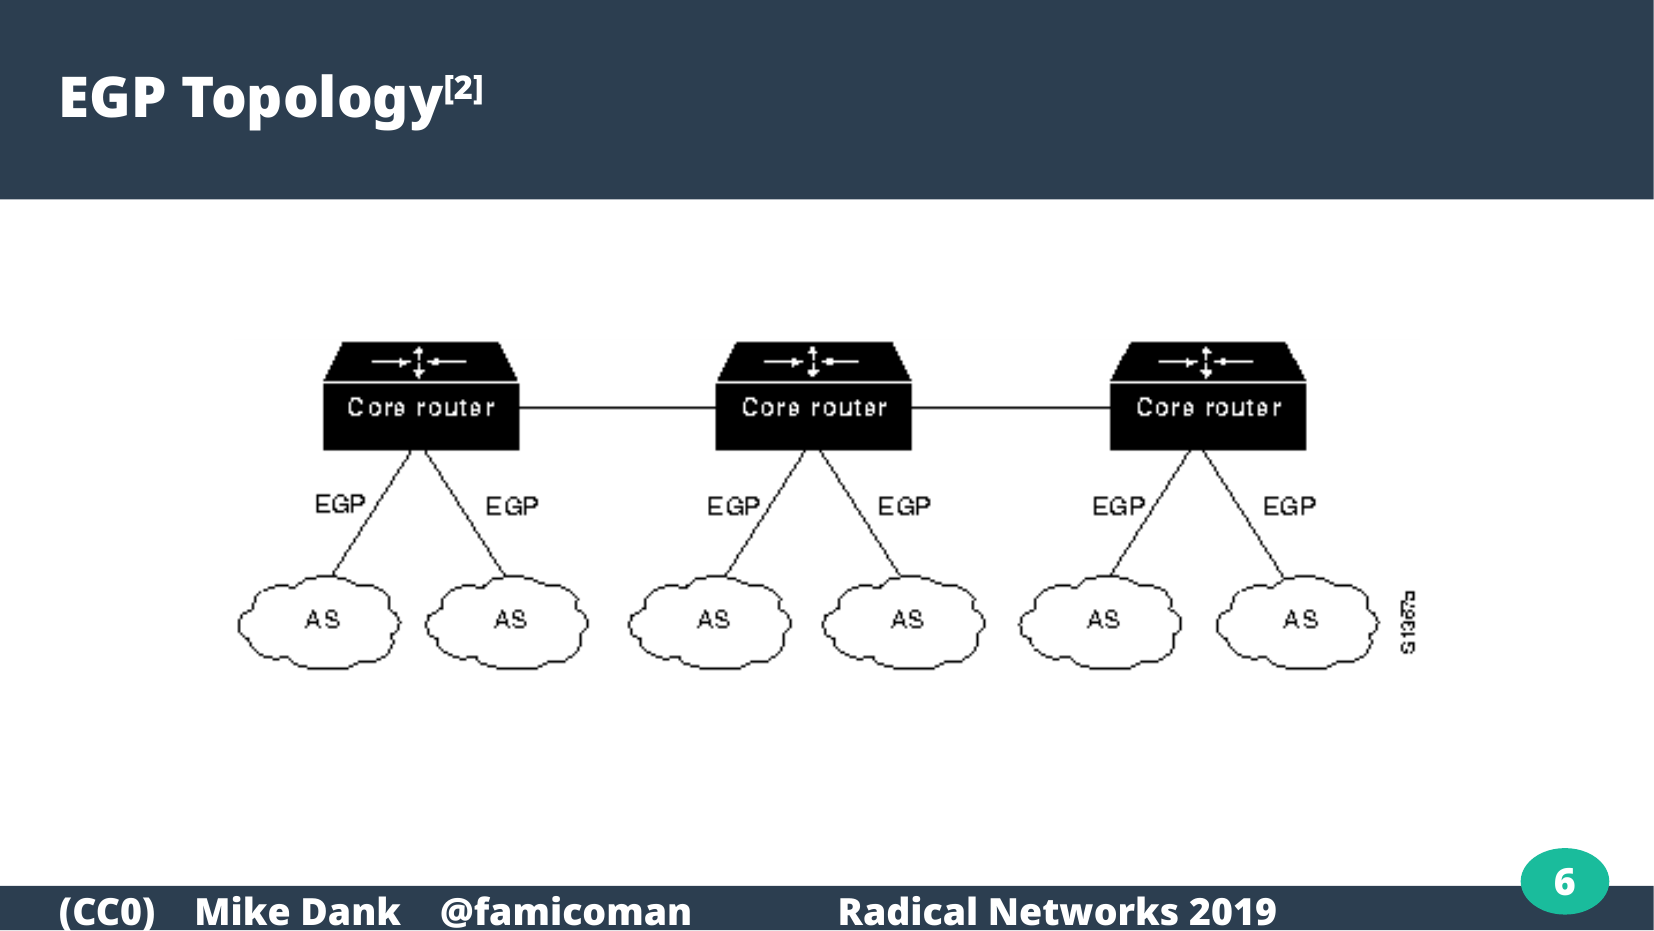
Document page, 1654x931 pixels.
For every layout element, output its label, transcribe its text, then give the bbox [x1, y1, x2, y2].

title EGP Topology[2] [59, 37, 1595, 155]
picture [234, 338, 1420, 676]
